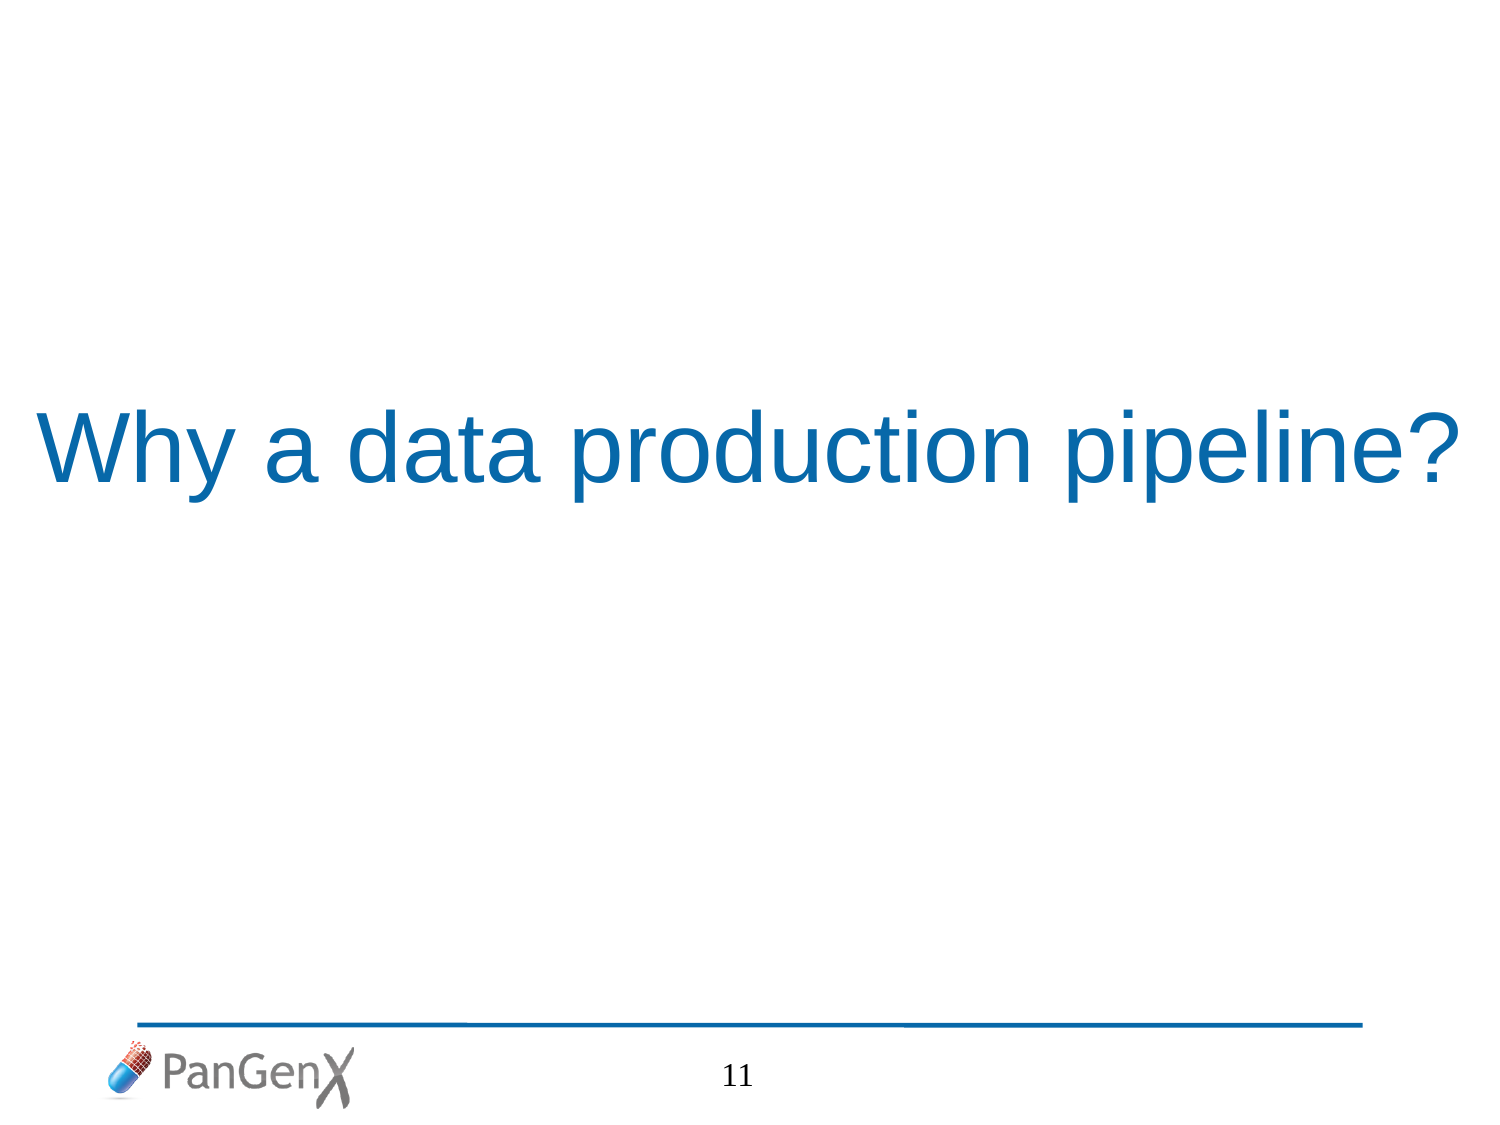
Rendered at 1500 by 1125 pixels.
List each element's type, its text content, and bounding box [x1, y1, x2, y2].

title Why a data production pipeline? [0, 353, 1500, 511]
picture [89, 1041, 354, 1109]
